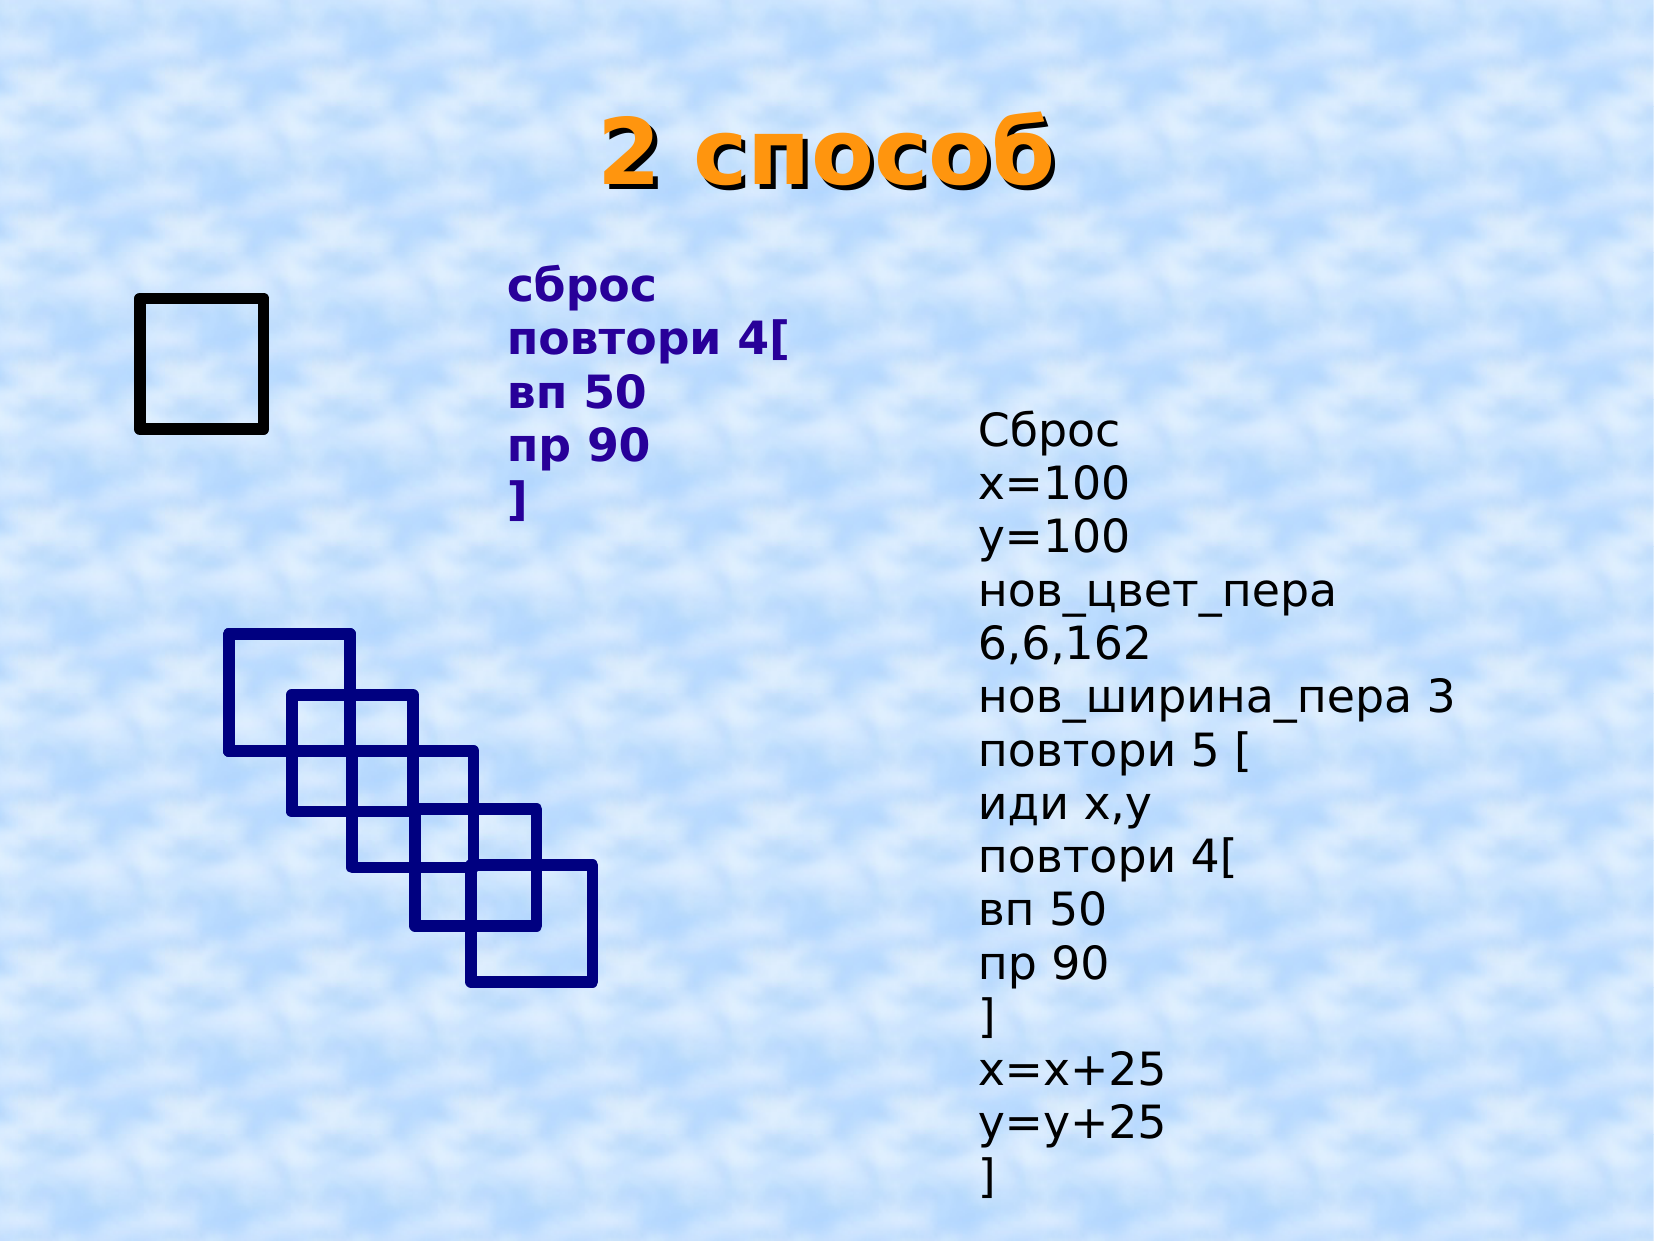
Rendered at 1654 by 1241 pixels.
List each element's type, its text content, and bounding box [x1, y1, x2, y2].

text_box Сброс x=100 y=100 нов_цвет_пера 6,6,162 нов_ширина_пера 3 повтори 5 [ иди x,y повтори 4[ вп 50 пр 90 ] x=x+25 y=y+25 ] [963, 396, 1523, 1211]
text_box сброс повтори 4[ вп 50 пр 90 ] [492, 251, 856, 534]
title 2 способ [82, 56, 1571, 250]
picture [0, 0, 1654, 1241]
